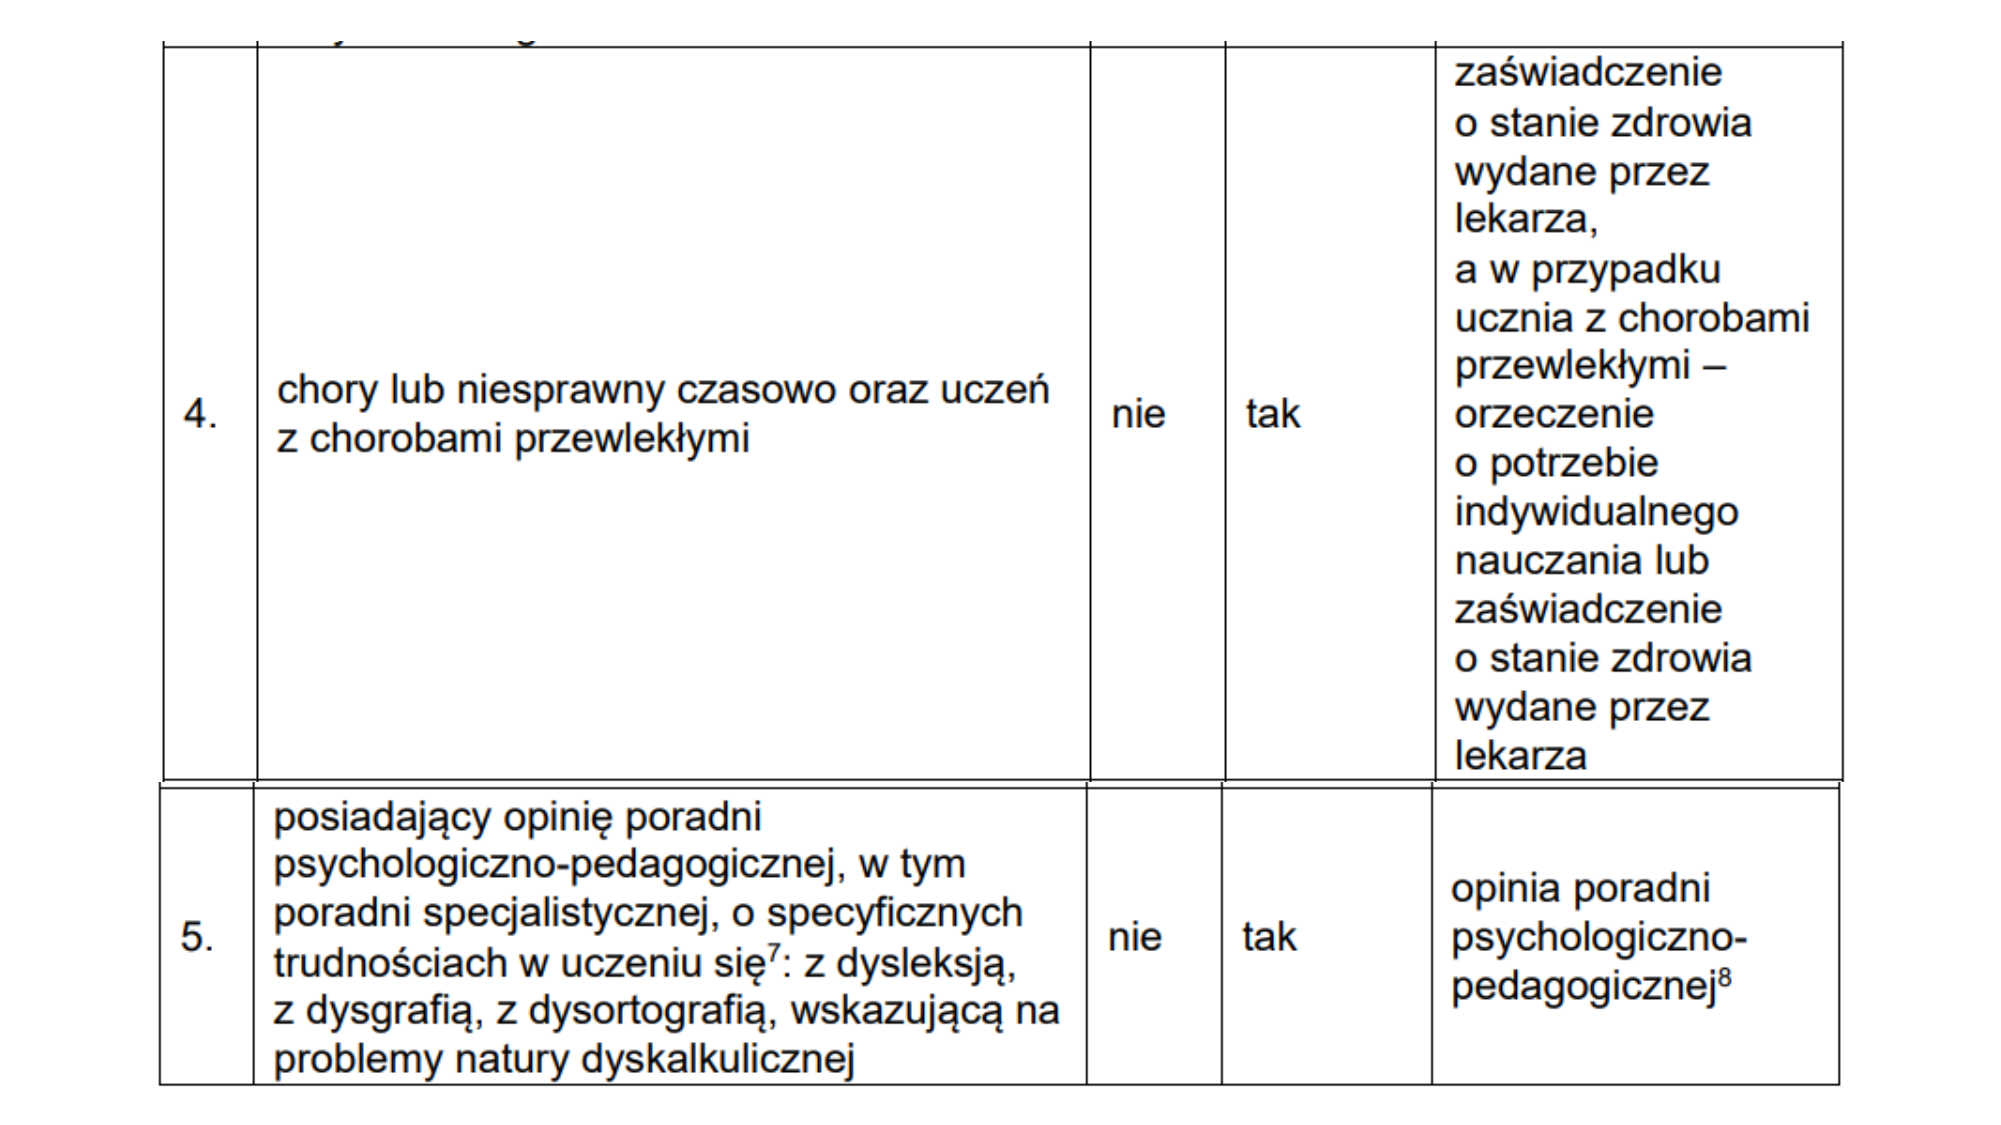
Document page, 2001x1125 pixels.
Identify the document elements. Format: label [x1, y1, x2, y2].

picture [150, 41, 1850, 1088]
